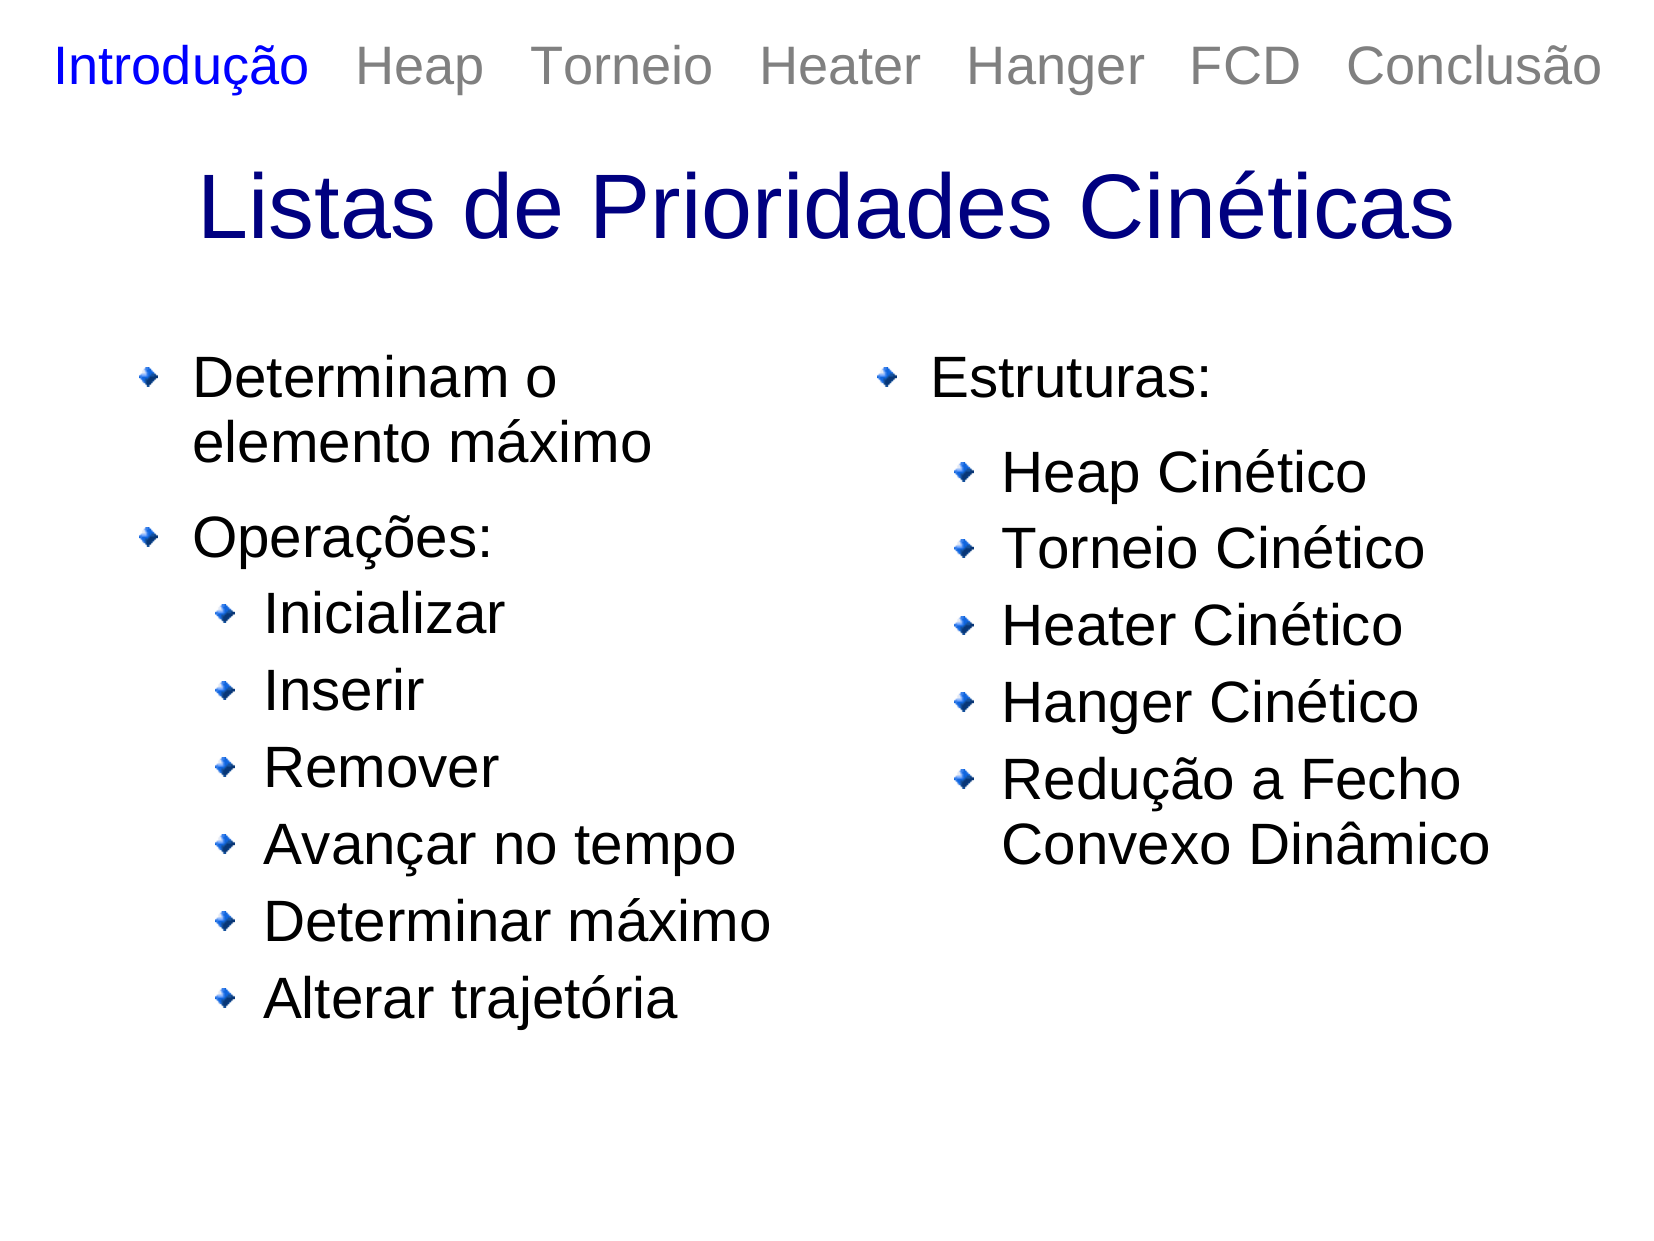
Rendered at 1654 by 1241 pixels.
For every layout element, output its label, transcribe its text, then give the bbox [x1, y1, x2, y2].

text_box Introdução Heap Torneio Heater Hanger FCD Conclusão [30, 35, 1629, 96]
list Determinam o elemento máximo Operações: Inicializar Inserir Remover Avançar no tempo Determinar máximo Alterar trajetória [121, 344, 811, 1127]
list Estruturas: Heap Cinético Torneio Cinético Heater Cinético Hanger Cinético Redução a Fecho Convexo Dinâmico [859, 344, 1549, 1127]
title Listas de Prioridades Cinéticas [121, 102, 1534, 311]
